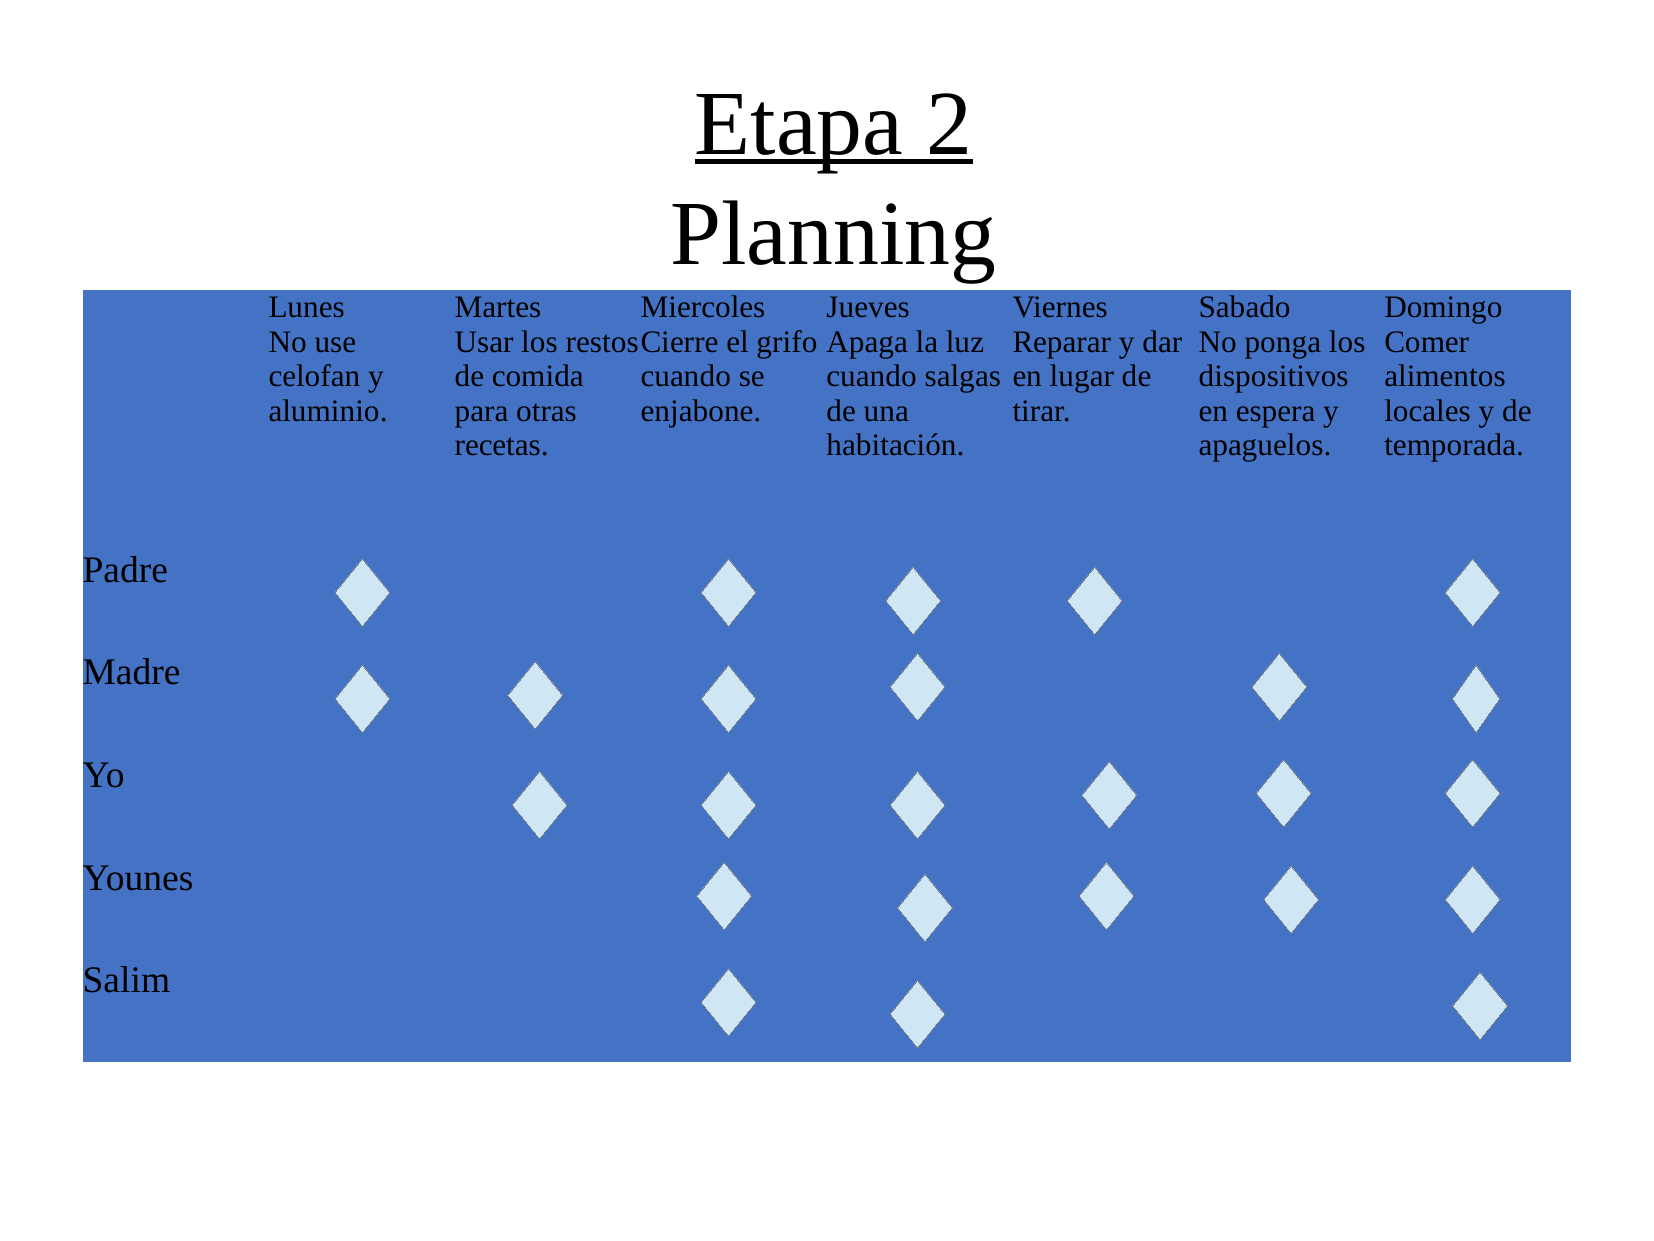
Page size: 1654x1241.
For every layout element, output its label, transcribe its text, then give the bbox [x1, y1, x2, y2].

table_cell [269, 754, 455, 857]
table_header Miercoles Cierre el grifo cuando se enjabone. [641, 290, 827, 549]
table_cell [1198, 549, 1384, 651]
table_cell [1384, 959, 1571, 1062]
table_cell Younes [83, 857, 269, 959]
table_cell [455, 549, 641, 651]
table_cell [1013, 651, 1198, 754]
table_header Jueves Apaga la luz cuando salgas de una habitación. [827, 290, 1013, 549]
text_box [1452, 972, 1508, 1040]
table_cell [827, 754, 1013, 857]
table_header [83, 290, 269, 549]
text_box [701, 771, 756, 839]
table_cell [641, 754, 827, 857]
table_cell [641, 857, 827, 959]
table_header Lunes No use celofan y aluminio. [269, 290, 455, 549]
table_cell [1198, 754, 1384, 857]
text_box [890, 653, 945, 721]
table_cell [1384, 651, 1571, 754]
text_box [1256, 759, 1312, 827]
table_header Sabado No ponga los dispositivos en espera y apaguelos. [1198, 290, 1384, 549]
text_box [890, 771, 945, 839]
table_cell [1198, 857, 1384, 959]
table_cell [269, 857, 455, 959]
table_cell [1384, 857, 1571, 959]
table_cell [269, 651, 455, 754]
table_cell [455, 857, 641, 959]
table_cell [455, 754, 641, 857]
text_box [701, 968, 756, 1036]
text_box [335, 664, 390, 733]
table_cell [1013, 857, 1198, 959]
table_cell [1013, 959, 1198, 1062]
text_box [1445, 558, 1501, 627]
text_box [1079, 862, 1134, 930]
table_header Viernes Reparar y dar en lugar de tirar. [1013, 290, 1198, 549]
text_box [890, 980, 945, 1048]
text_box [1067, 566, 1123, 635]
table_cell [827, 959, 1013, 1062]
table_cell [1384, 754, 1571, 857]
table_cell Yo [83, 754, 269, 857]
table_cell [1384, 549, 1571, 651]
table_cell Madre [83, 651, 269, 754]
text_box [701, 558, 756, 627]
table_cell [455, 651, 641, 754]
text_box [701, 664, 756, 733]
text_box [507, 661, 563, 729]
table_cell Padre [83, 549, 269, 651]
text_box [1445, 759, 1501, 827]
table_cell [269, 549, 455, 651]
table_header Domingo Comer alimentos locales y de temporada. [1384, 290, 1571, 549]
text_box [1452, 664, 1500, 733]
text_box [512, 771, 567, 839]
table_cell [827, 549, 1013, 651]
table_cell [827, 651, 1013, 754]
table_cell [827, 857, 1013, 959]
table_cell [641, 549, 827, 651]
table_cell [1198, 651, 1384, 754]
table_cell [641, 959, 827, 1062]
text_box [1445, 865, 1501, 934]
text_box [696, 862, 752, 930]
text_box [1251, 653, 1307, 721]
table_cell Salim [83, 959, 269, 1062]
table_cell [1013, 754, 1198, 857]
table_cell [641, 651, 827, 754]
table_cell [1198, 959, 1384, 1062]
table_cell [269, 959, 455, 1062]
text_box [885, 566, 941, 635]
table_header Martes Usar los restos de comida para otras recetas. [455, 290, 641, 549]
table_cell [1013, 549, 1198, 651]
title Etapa 2 Planning [89, 62, 1578, 270]
text_box [1081, 761, 1137, 829]
table_cell [455, 959, 641, 1062]
text_box [335, 558, 390, 627]
text_box [1263, 865, 1319, 934]
text_box [897, 874, 953, 942]
